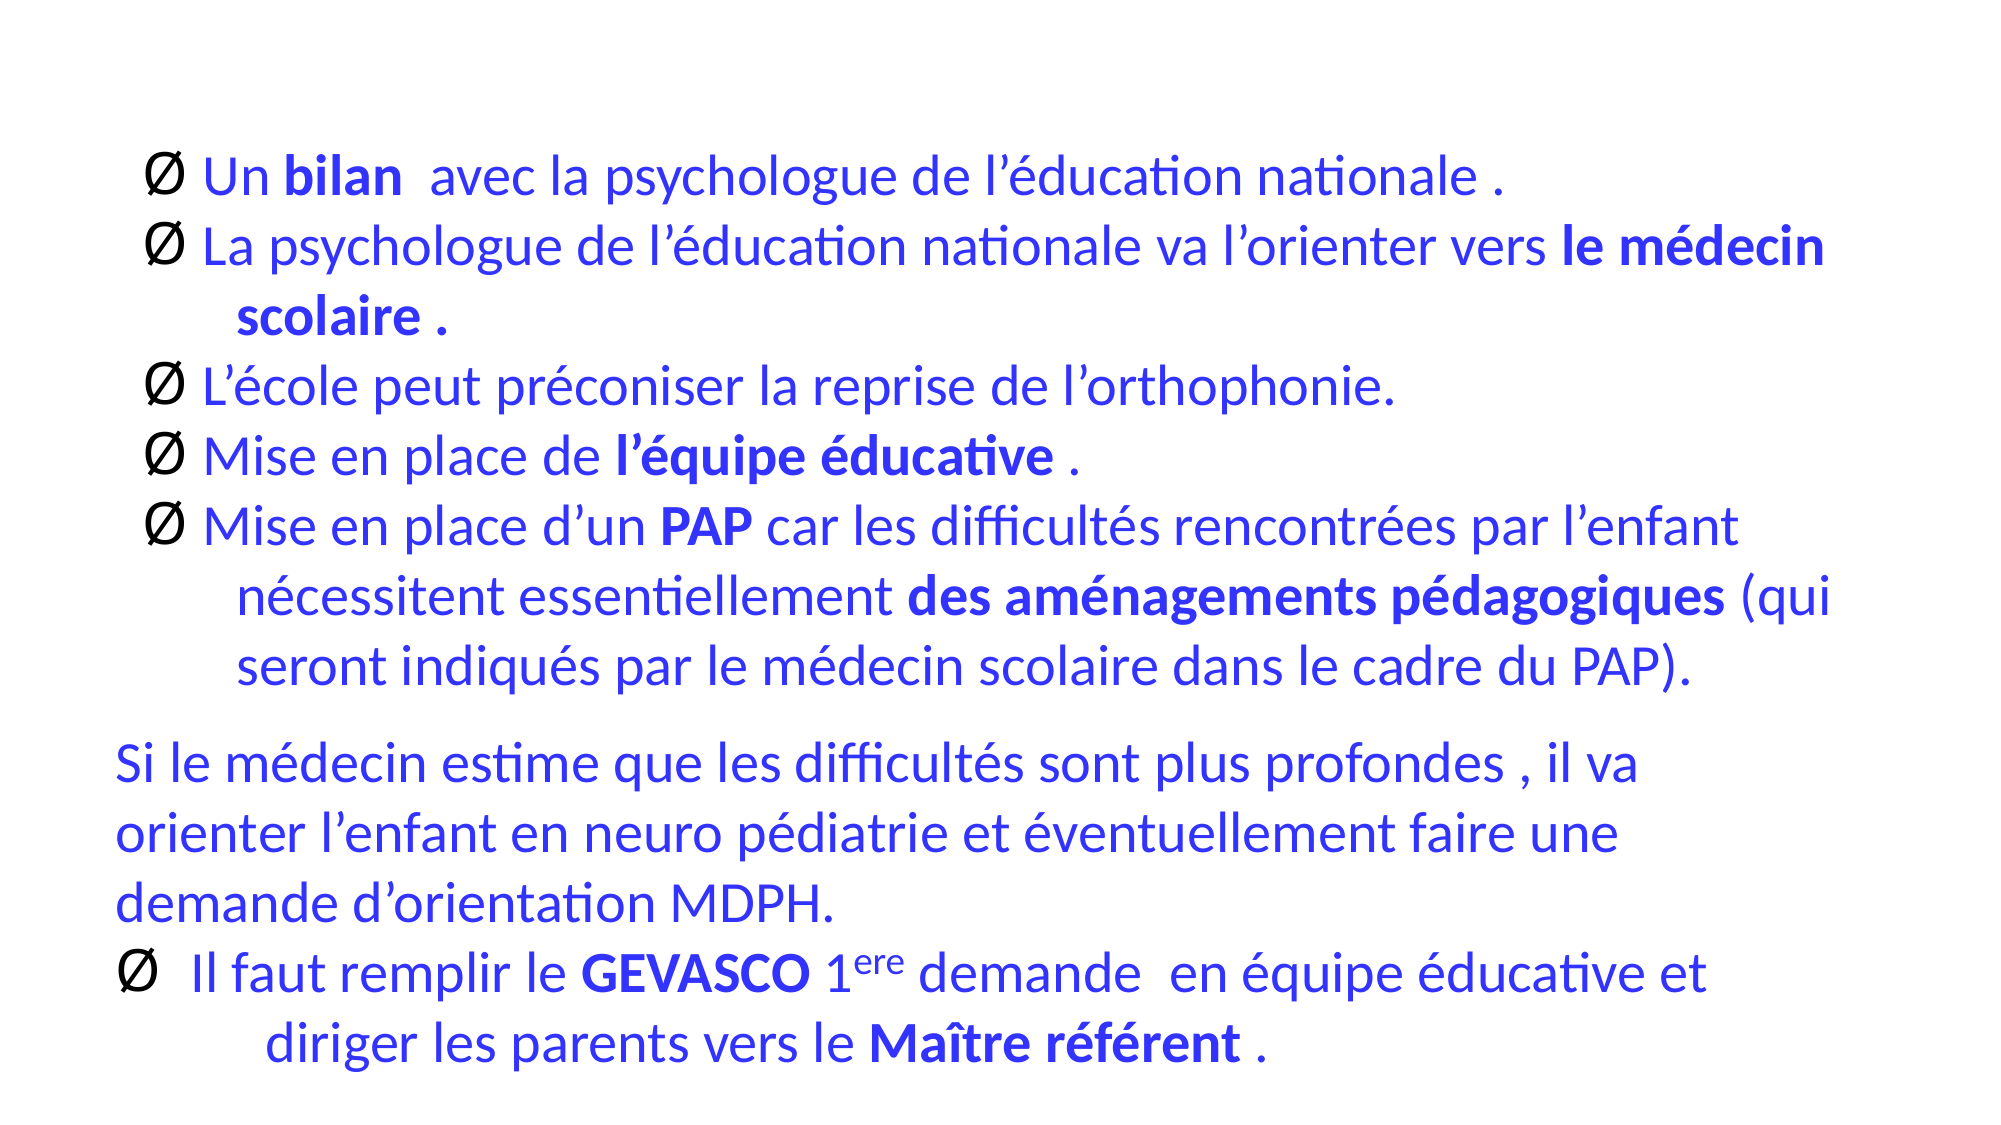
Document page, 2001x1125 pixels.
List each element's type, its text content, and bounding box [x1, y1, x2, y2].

text_box Si le médecin estime que les difficultés sont plus profondes , il va orienter l’enfant en neuro pédiatrie et éventuellement faire une demande d’orientation MDPH. Il faut remplir le GEVASCO 1ere demande en équipe éducative et diriger les parents vers le Maître référent . [100, 716, 1780, 1085]
text_box Un bilan avec la psychologue de l’éducation nationale . La psychologue de l’éducation nationale va l’orienter vers le médecin scolaire . L’école peut préconiser la reprise de l’orthophonie. Mise en place de l’équipe éducative . Mise en place d’un PAP car les difficultés rencontrées par l’enfant nécessitent essentiellement des aménagements pédagogiques (qui seront indiqués par le médecin scolaire dans le cadre du PAP). [127, 129, 1850, 711]
